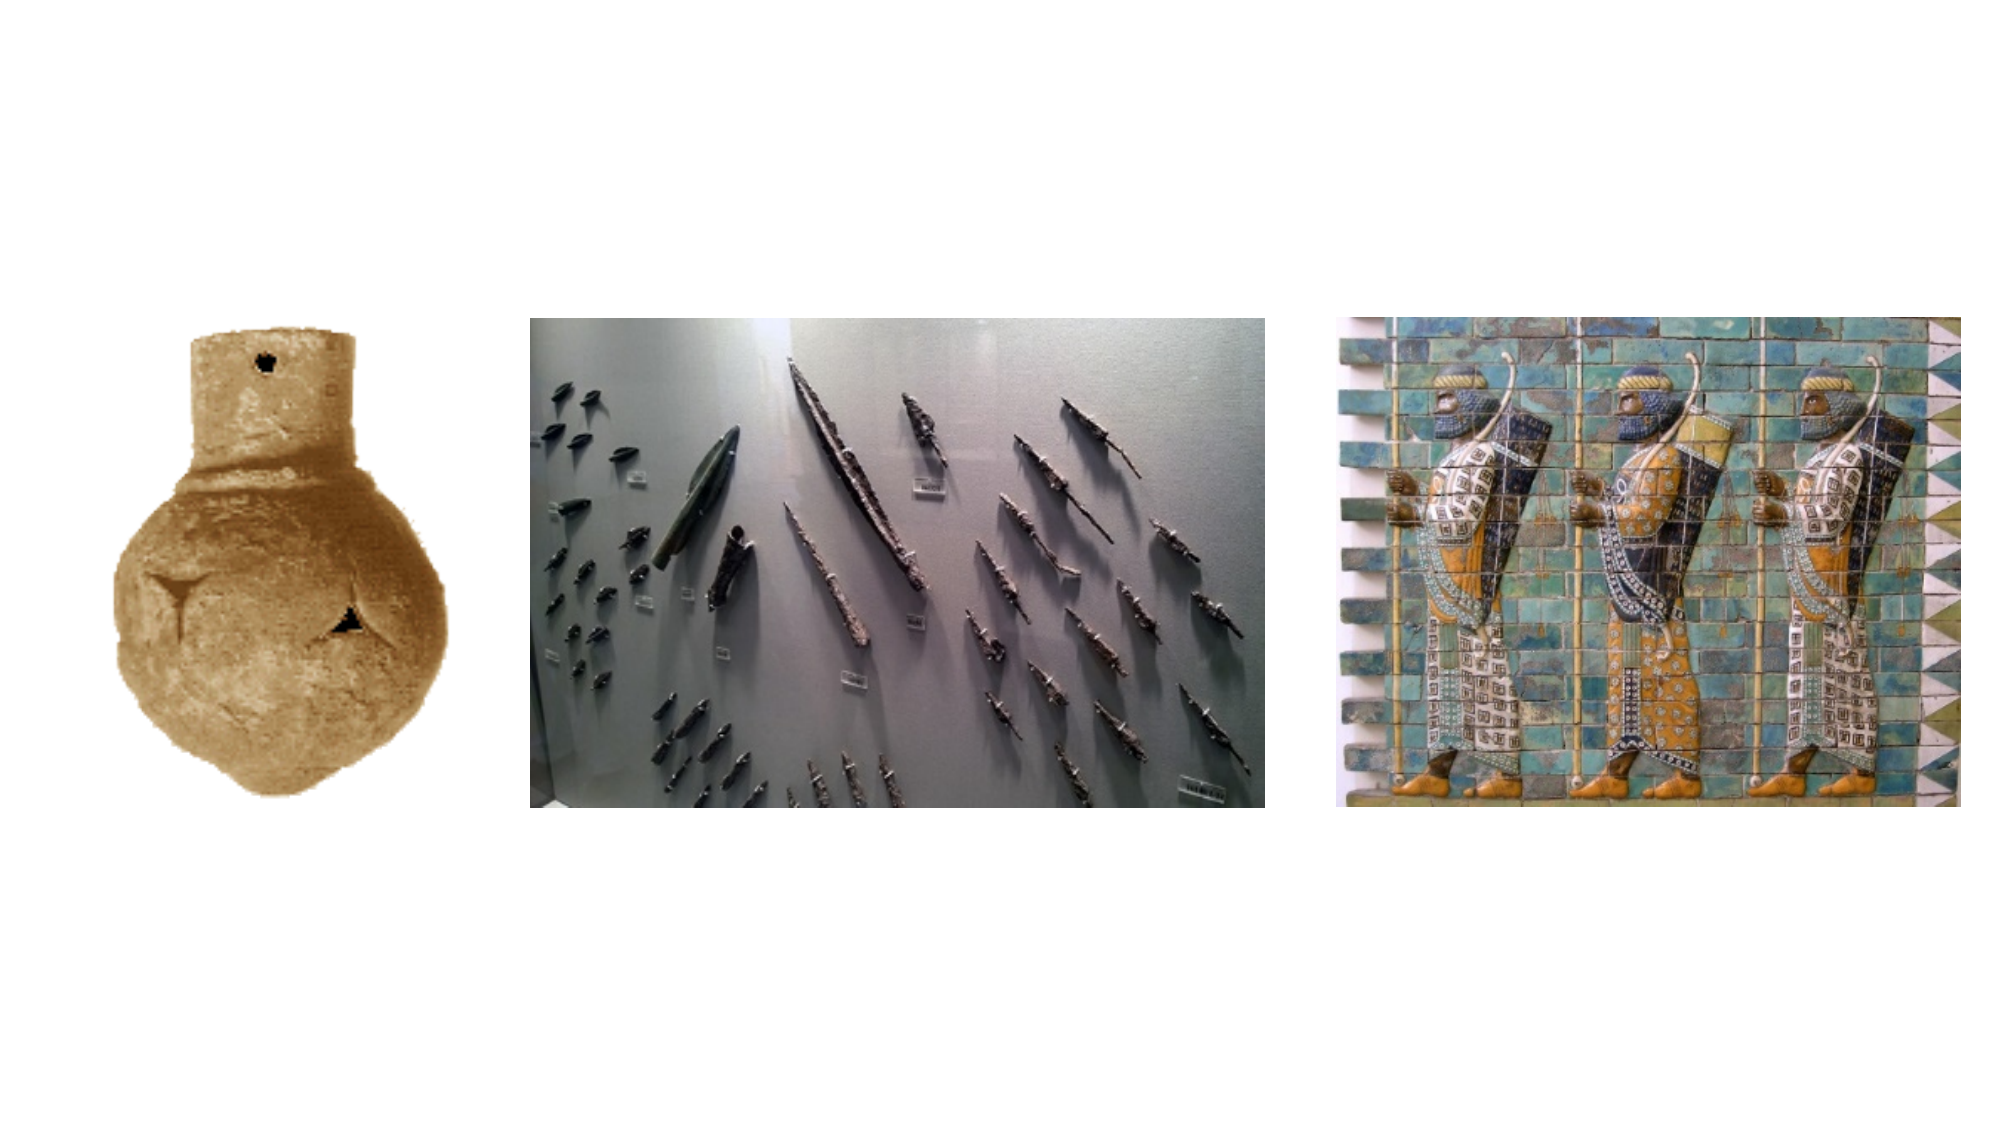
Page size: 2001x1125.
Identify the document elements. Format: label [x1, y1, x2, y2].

picture [102, 318, 459, 808]
picture [530, 318, 1265, 808]
picture [1336, 318, 1961, 807]
